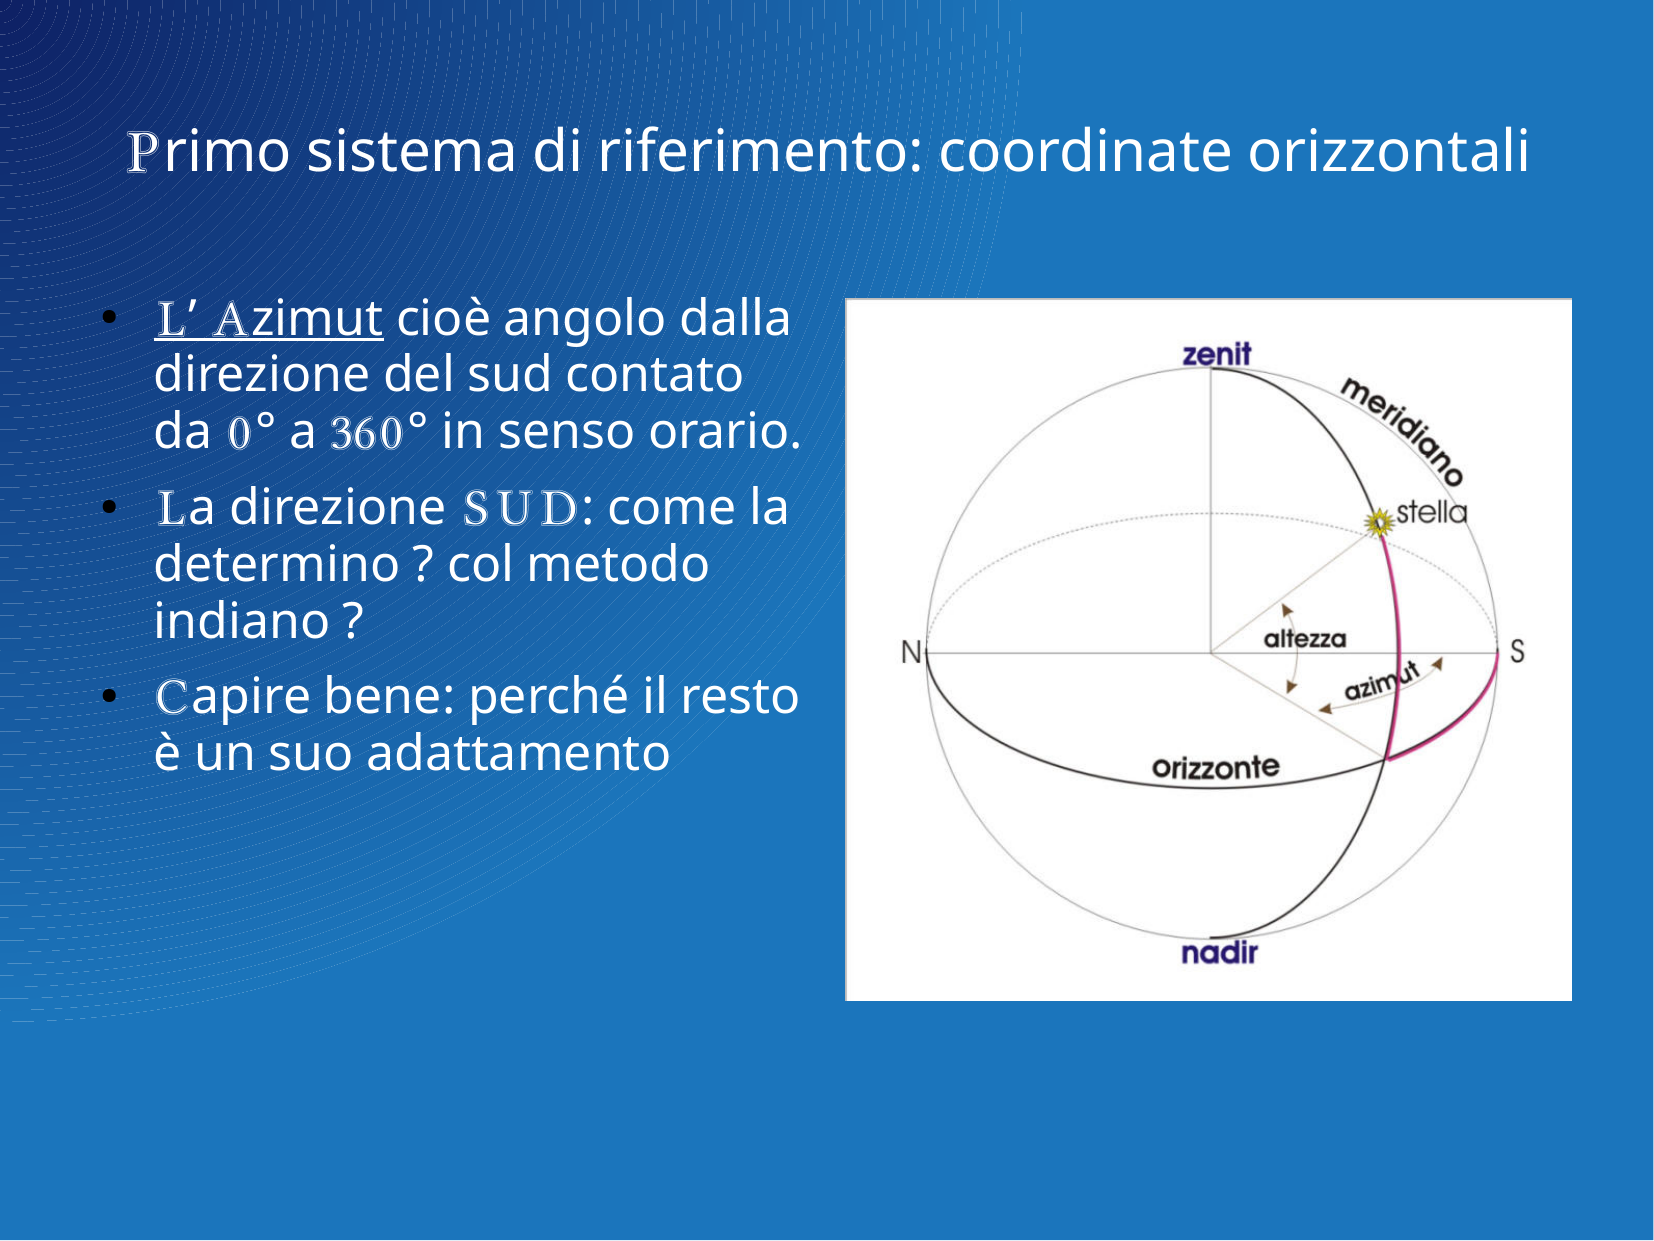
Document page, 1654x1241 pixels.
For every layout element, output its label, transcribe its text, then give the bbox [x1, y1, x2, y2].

list L’ Azimut cioè angolo dalla direzione del sud contato da 0° a 360° in senso orario. La direzione SUD: come la determino ? col metodo indiano ? Capire bene: perché il resto è un suo adattamento [82, 290, 809, 1010]
picture [845, 298, 1572, 1001]
title Primo sistema di riferimento: coordinate orizzontali [82, 49, 1571, 257]
